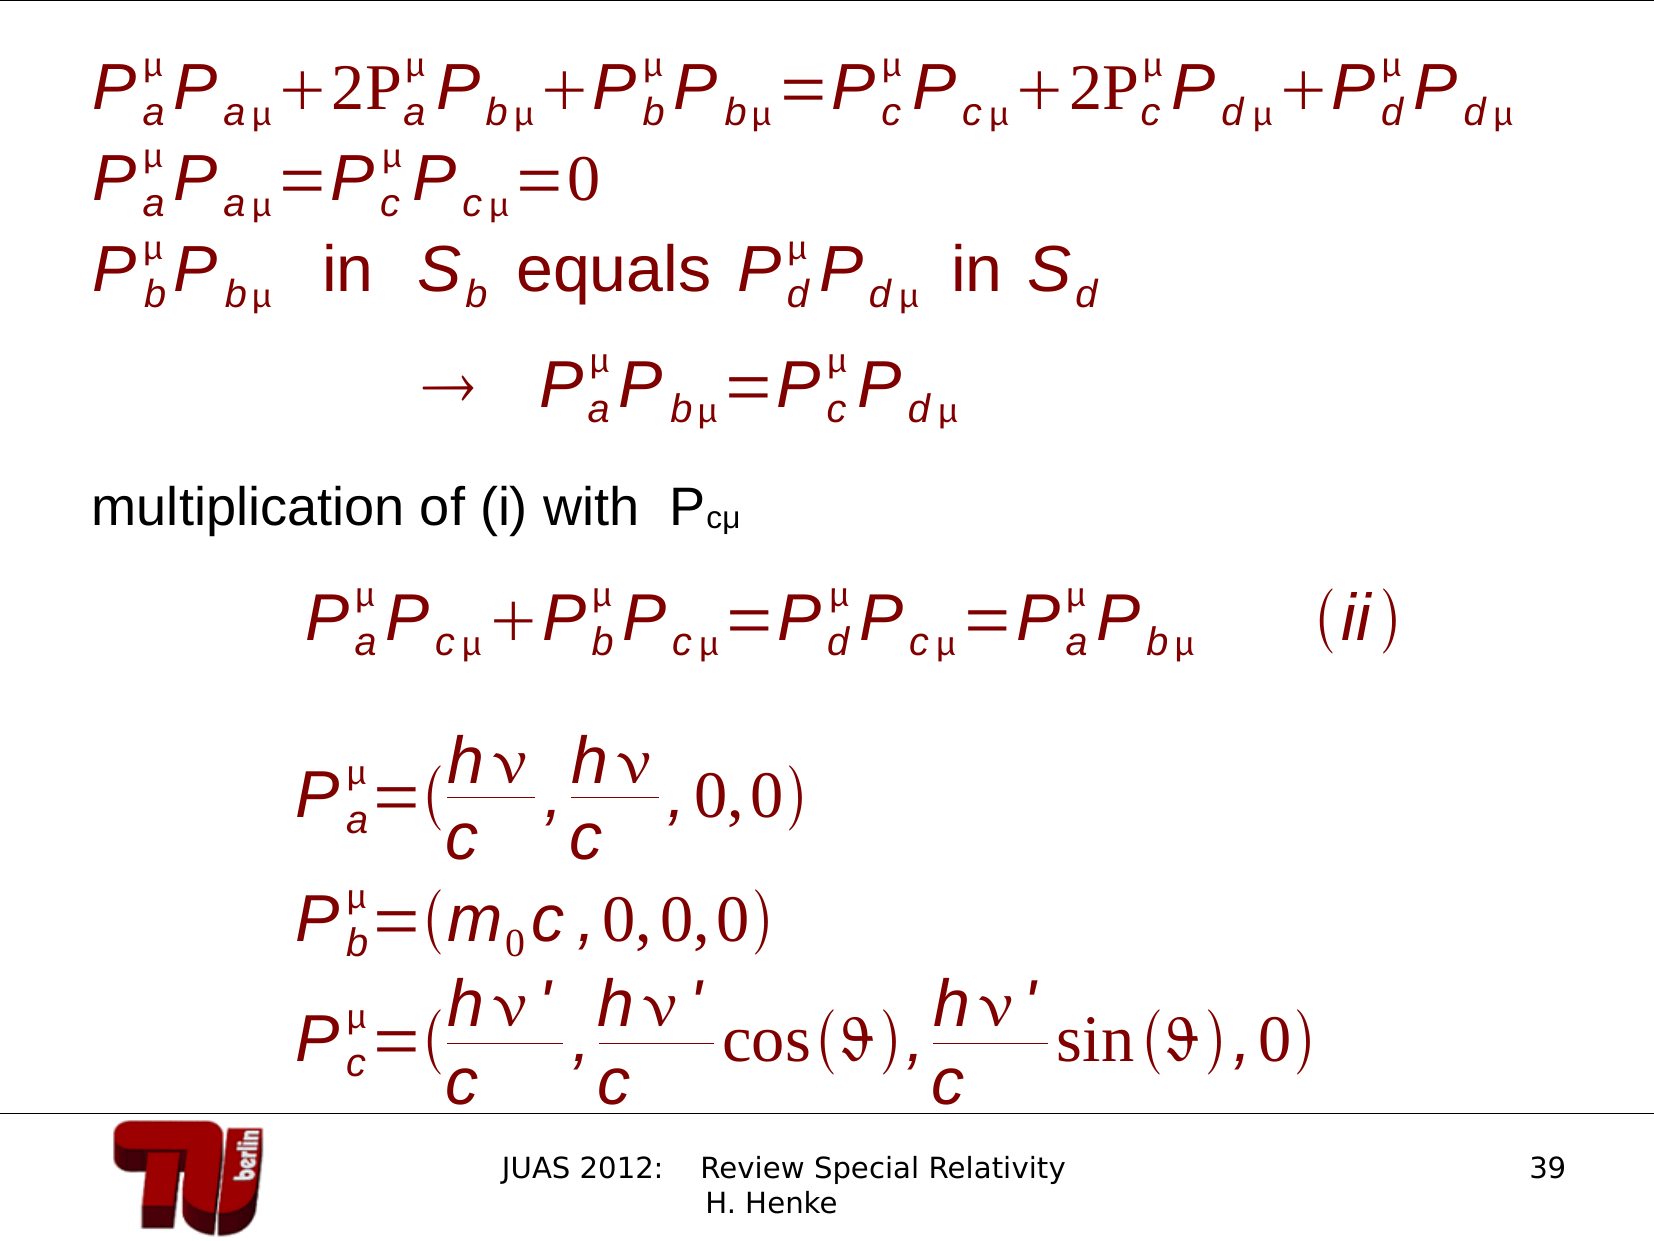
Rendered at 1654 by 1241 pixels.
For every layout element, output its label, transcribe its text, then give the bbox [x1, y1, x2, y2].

picture [112, 1119, 265, 1238]
chart [414, 341, 968, 431]
chart [86, 45, 1524, 316]
chart [298, 575, 1407, 665]
chart [289, 722, 1321, 1119]
text_box multiplication of (i) with Pcμ [76, 468, 775, 562]
